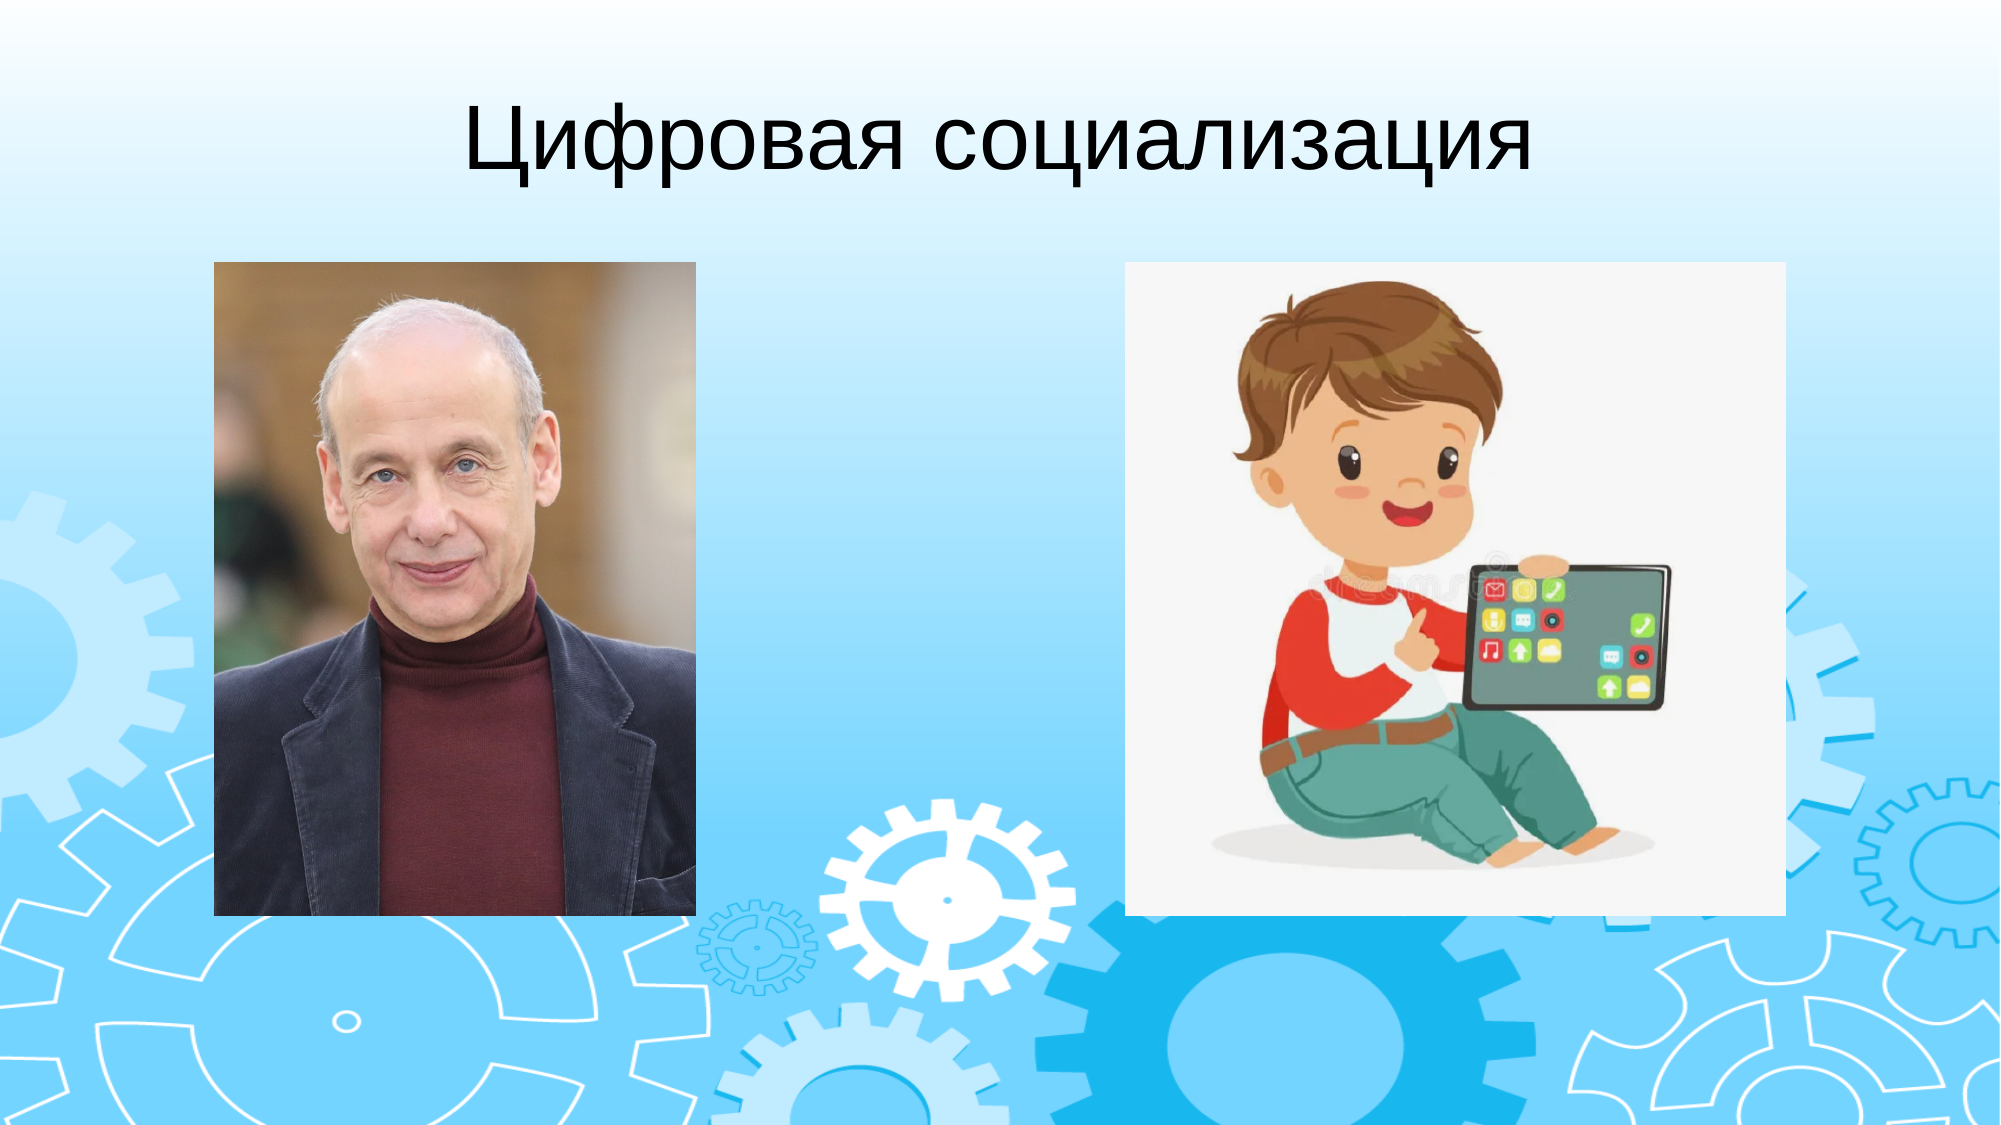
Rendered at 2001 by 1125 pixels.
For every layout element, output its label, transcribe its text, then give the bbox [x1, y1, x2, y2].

title Цифровая социализация [99, 44, 1900, 233]
picture [214, 263, 696, 916]
picture [1125, 263, 1786, 916]
